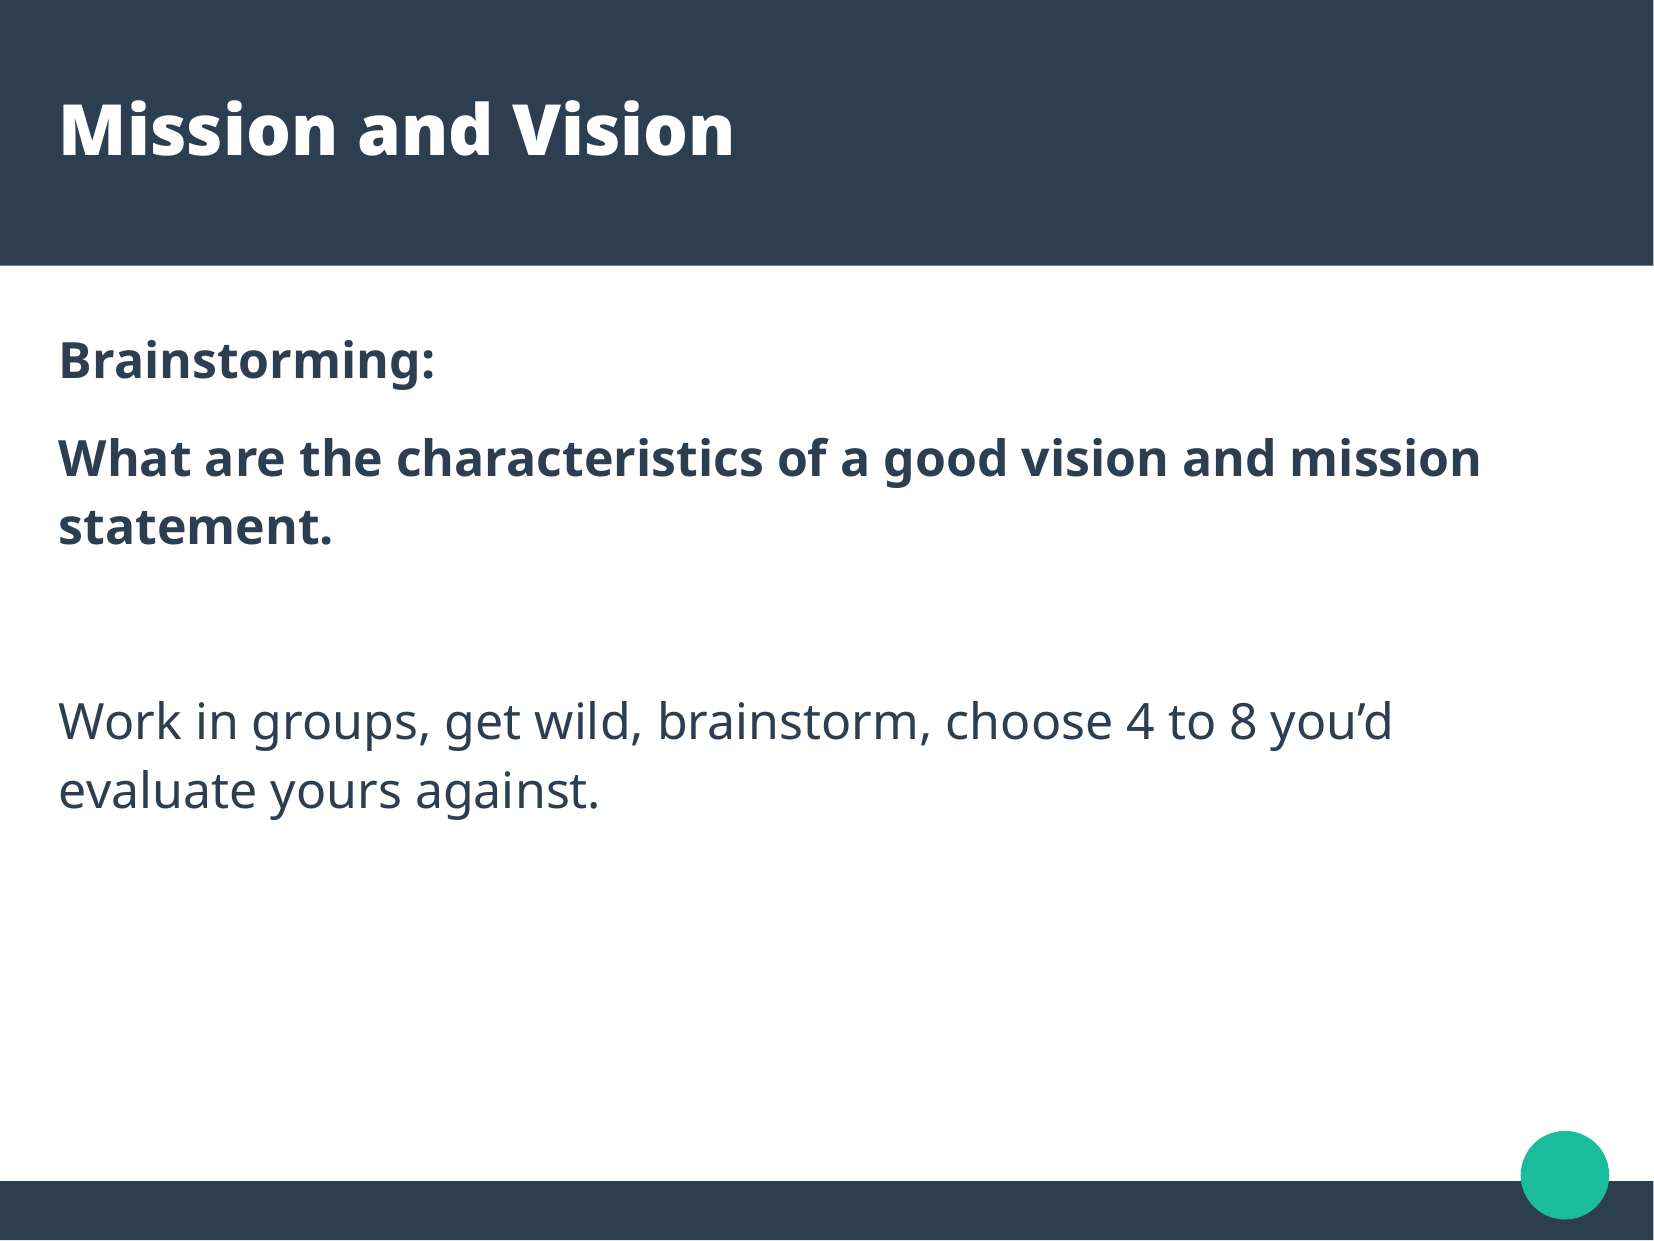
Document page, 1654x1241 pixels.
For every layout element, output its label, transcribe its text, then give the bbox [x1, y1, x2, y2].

title Mission and Vision [59, 49, 1595, 207]
list Brainstorming: What are the characteristics of a good vision and mission statement. Work in groups, get wild, brainstorm, choose 4 to 8 you’d evaluate yours against. [59, 324, 1595, 1152]
